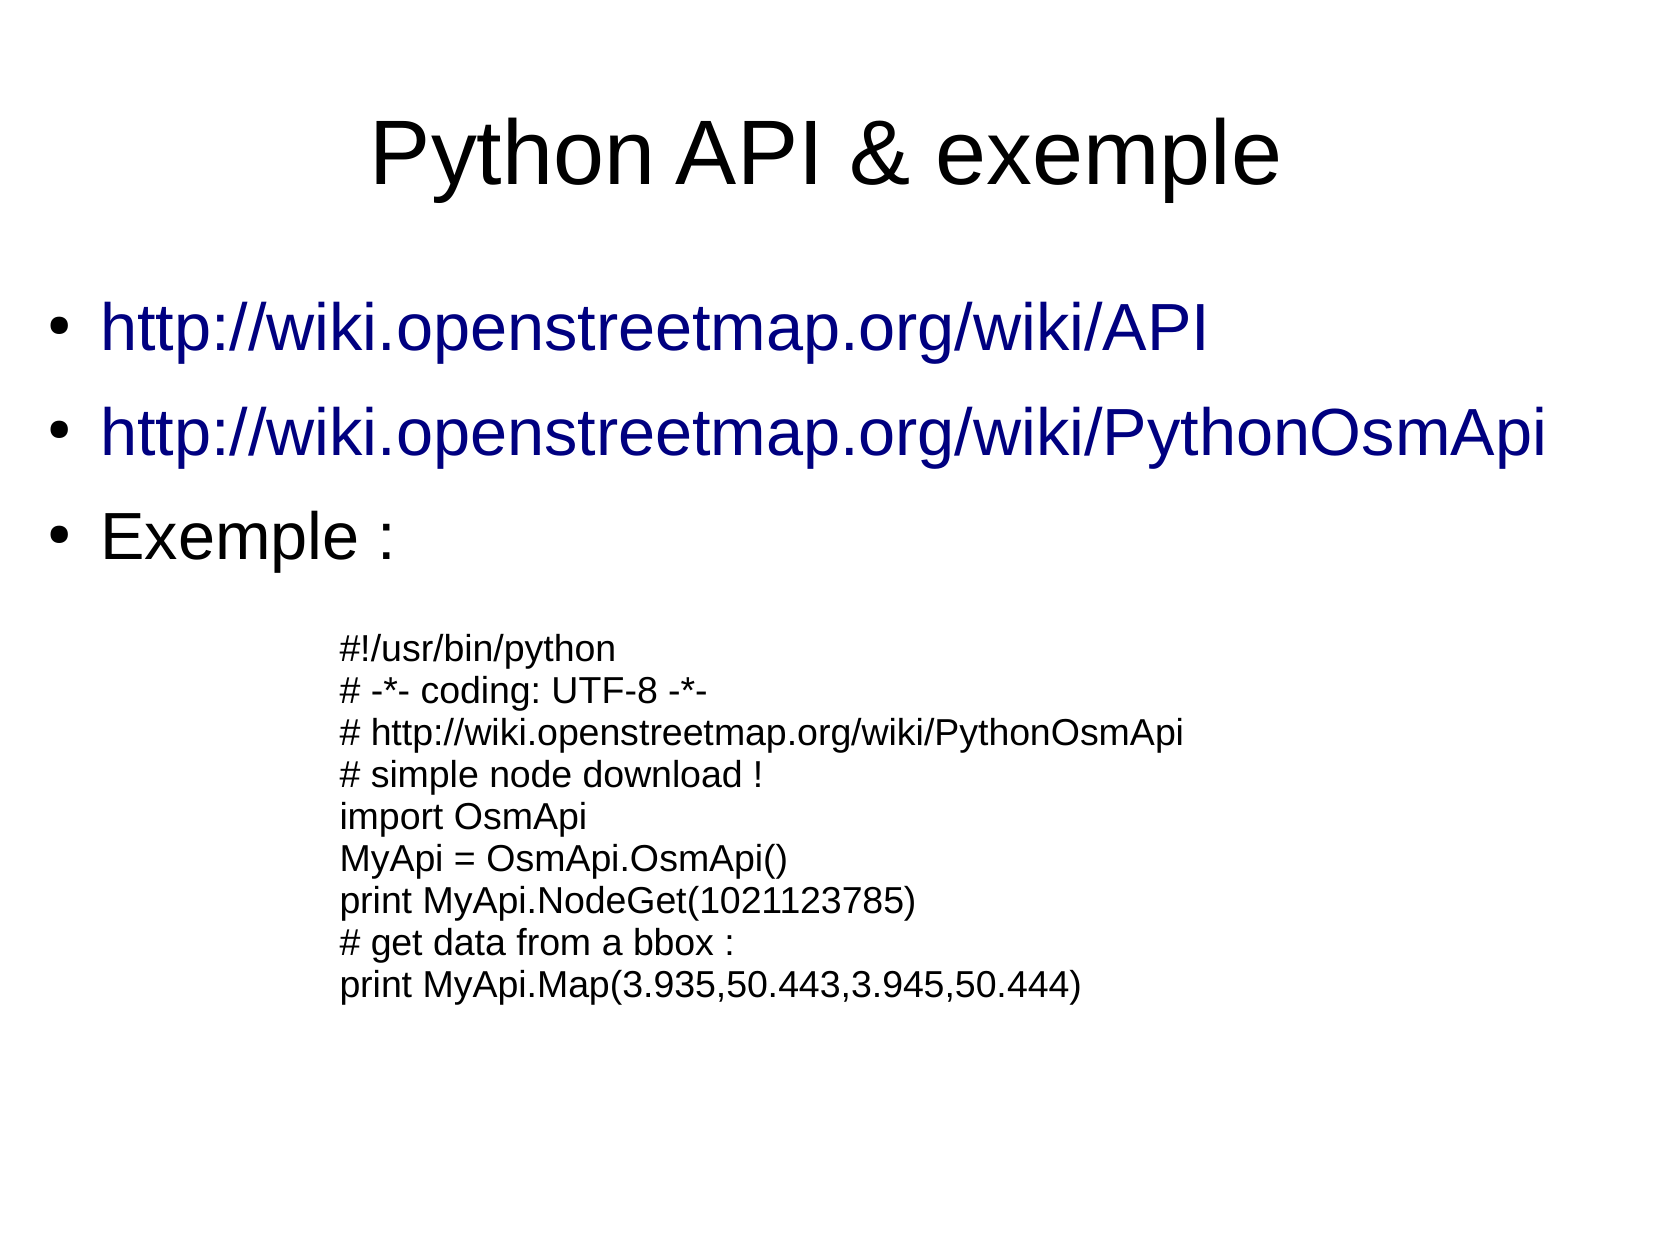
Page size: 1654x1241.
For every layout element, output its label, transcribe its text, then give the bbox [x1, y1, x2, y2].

title Python API & exemple [82, 56, 1571, 250]
text_box #!/usr/bin/python # -*- coding: UTF-8 -*- # http://wiki.openstreetmap.org/wiki/PythonOsmApi # simple node download ! import OsmApi MyApi = OsmApi.OsmApi() print MyApi.NodeGet(1021123785) # get data from a bbox : print MyApi.Map(3.935,50.443,3.945,50.444) [324, 620, 1359, 1123]
list http://wiki.openstreetmap.org/wiki/API http://wiki.openstreetmap.org/wiki/PythonOsmApi Exemple : [29, 290, 1595, 1109]
